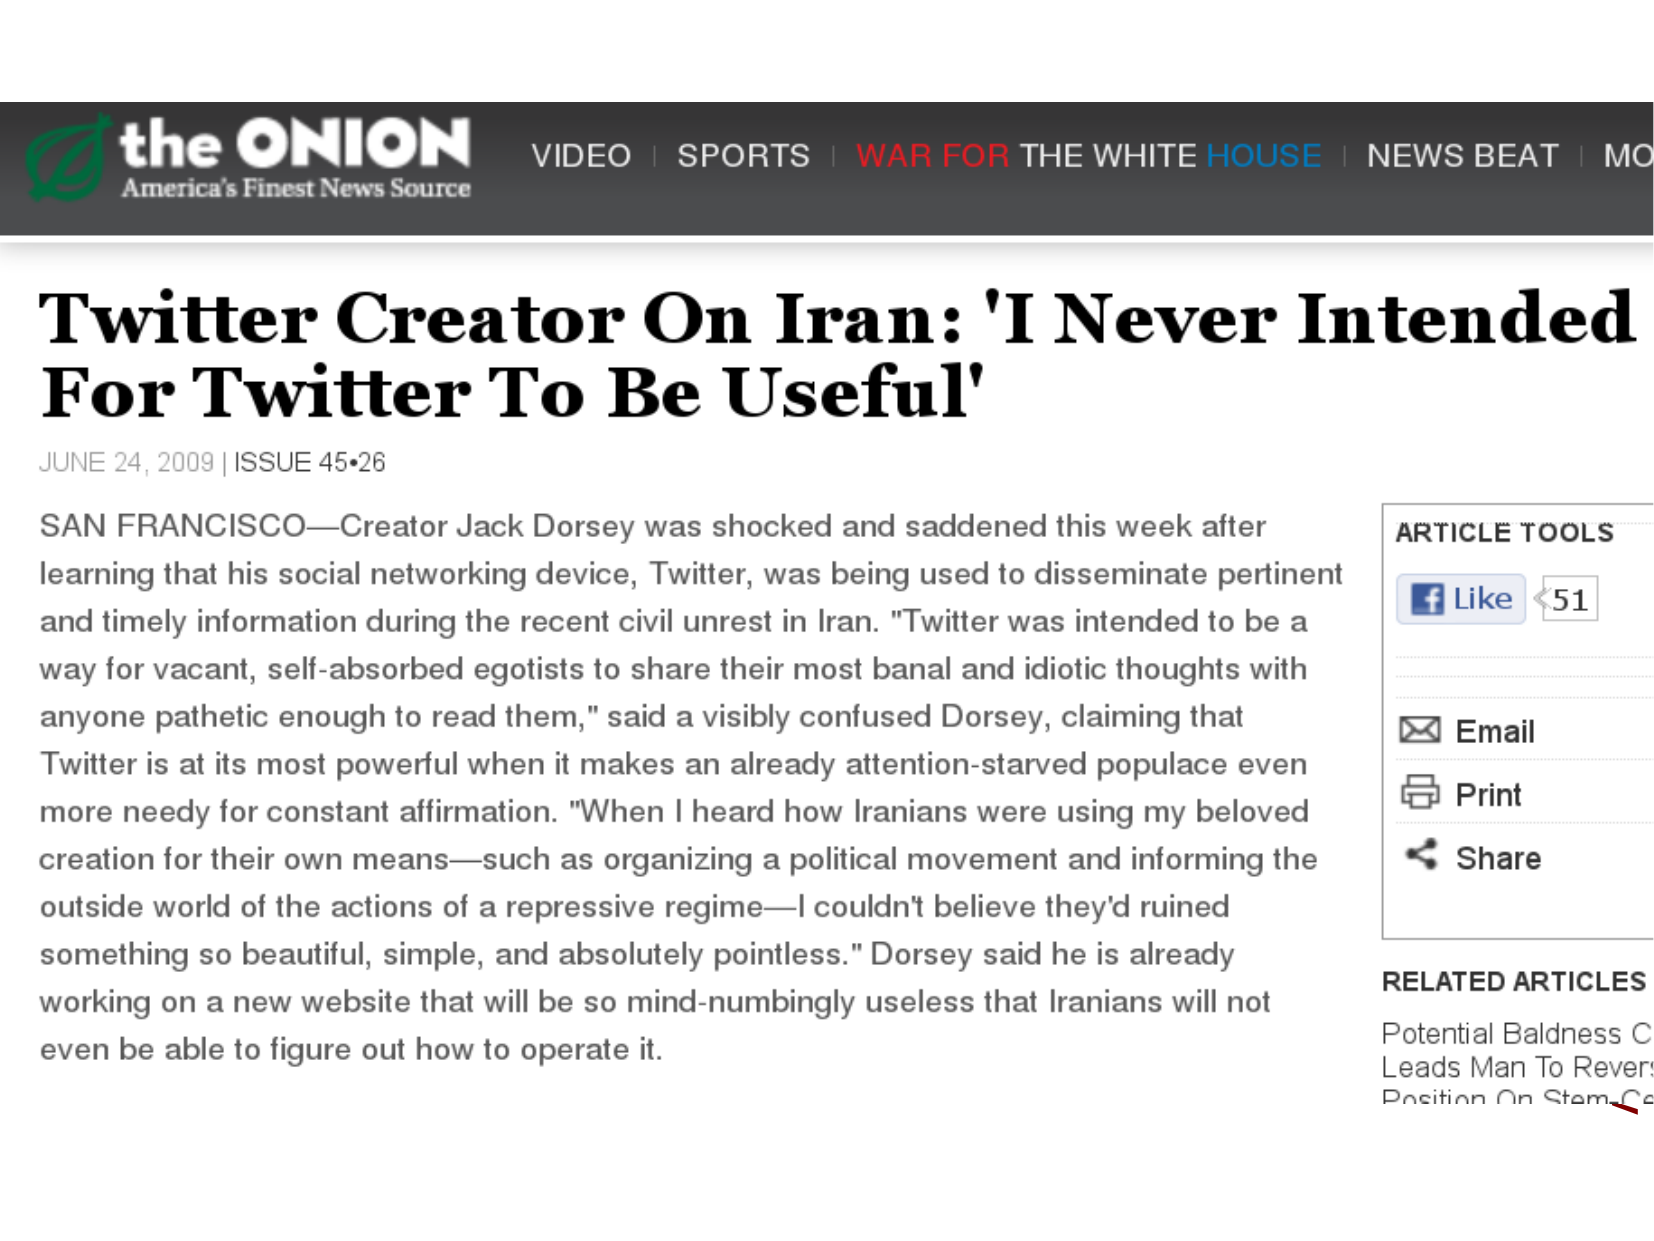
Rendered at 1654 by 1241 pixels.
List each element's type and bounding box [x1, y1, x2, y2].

picture [0, 102, 1654, 1104]
